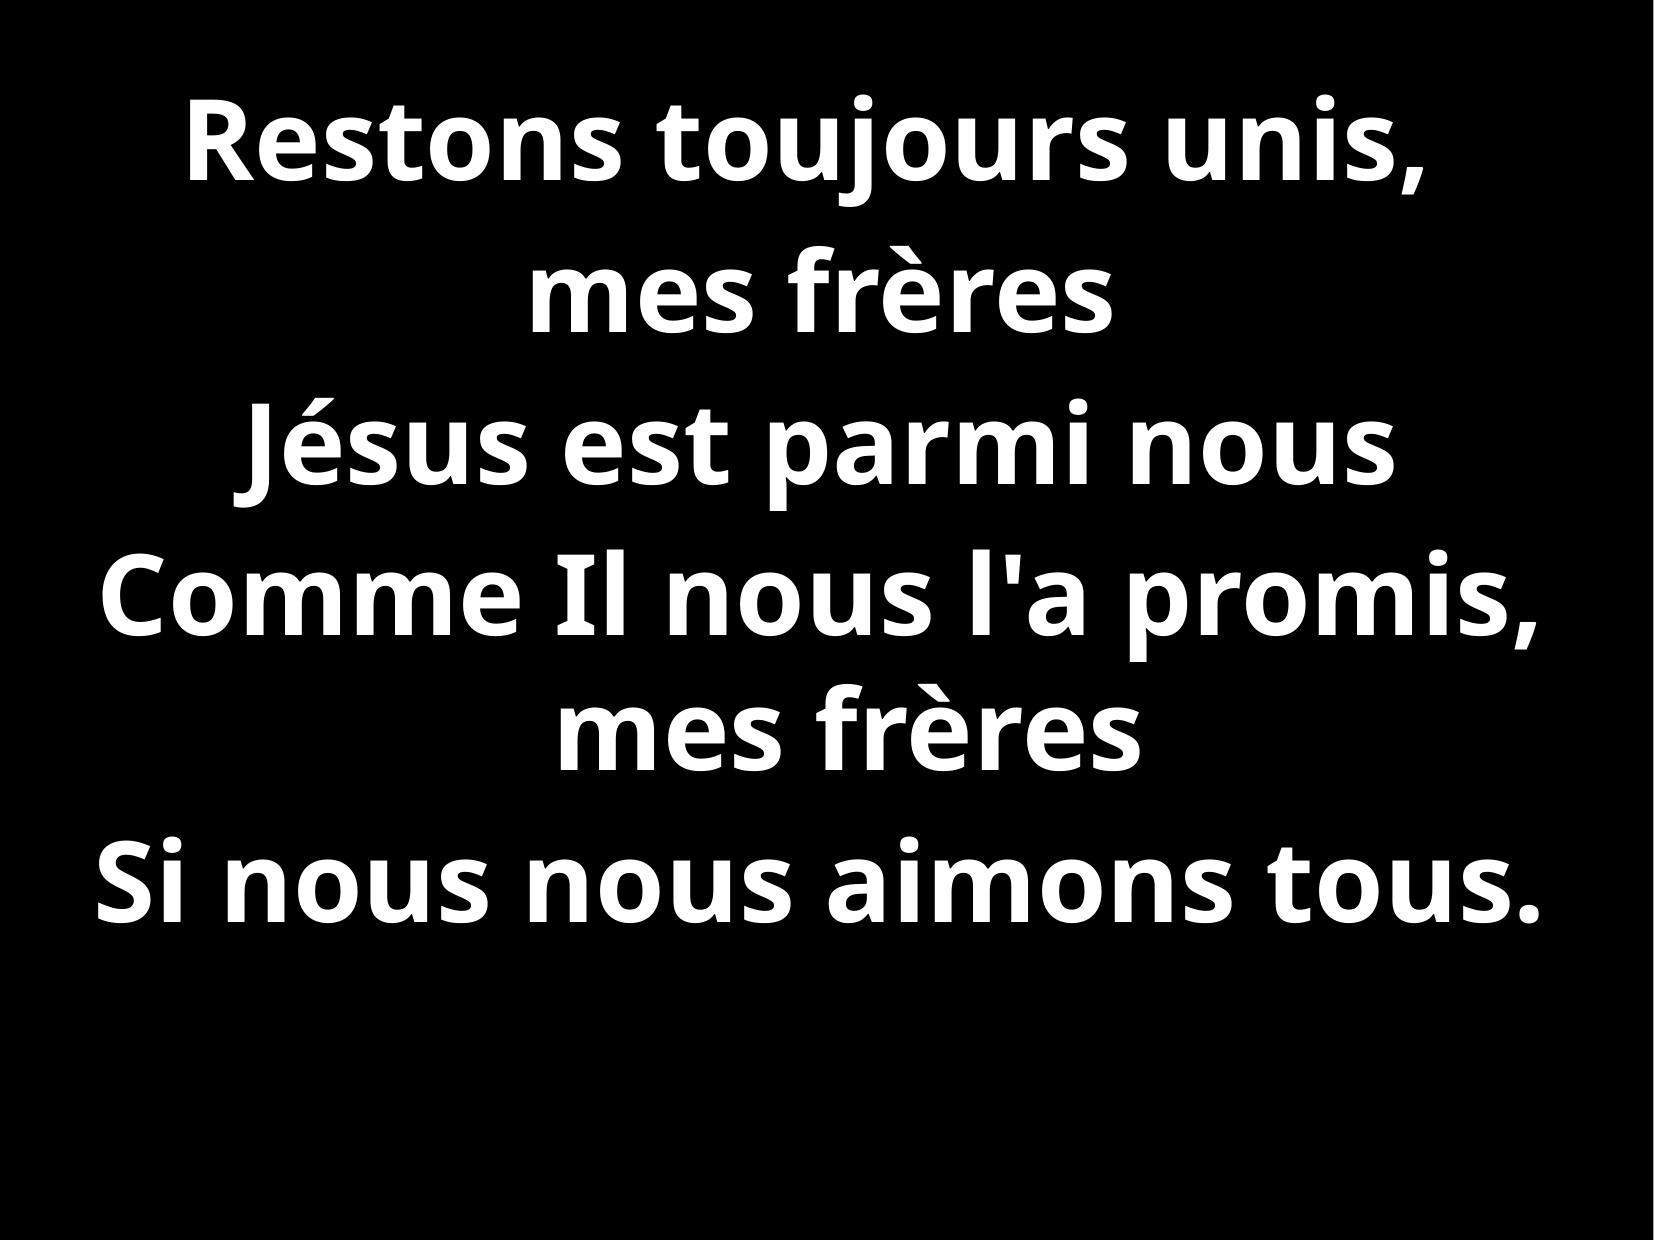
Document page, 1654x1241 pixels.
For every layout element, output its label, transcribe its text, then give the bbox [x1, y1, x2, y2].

list Restons toujours unis, mes frères Jésus est parmi nous Comme Il nous l'a promis, mes frères Si nous nous aimons tous. [70, 60, 1571, 804]
